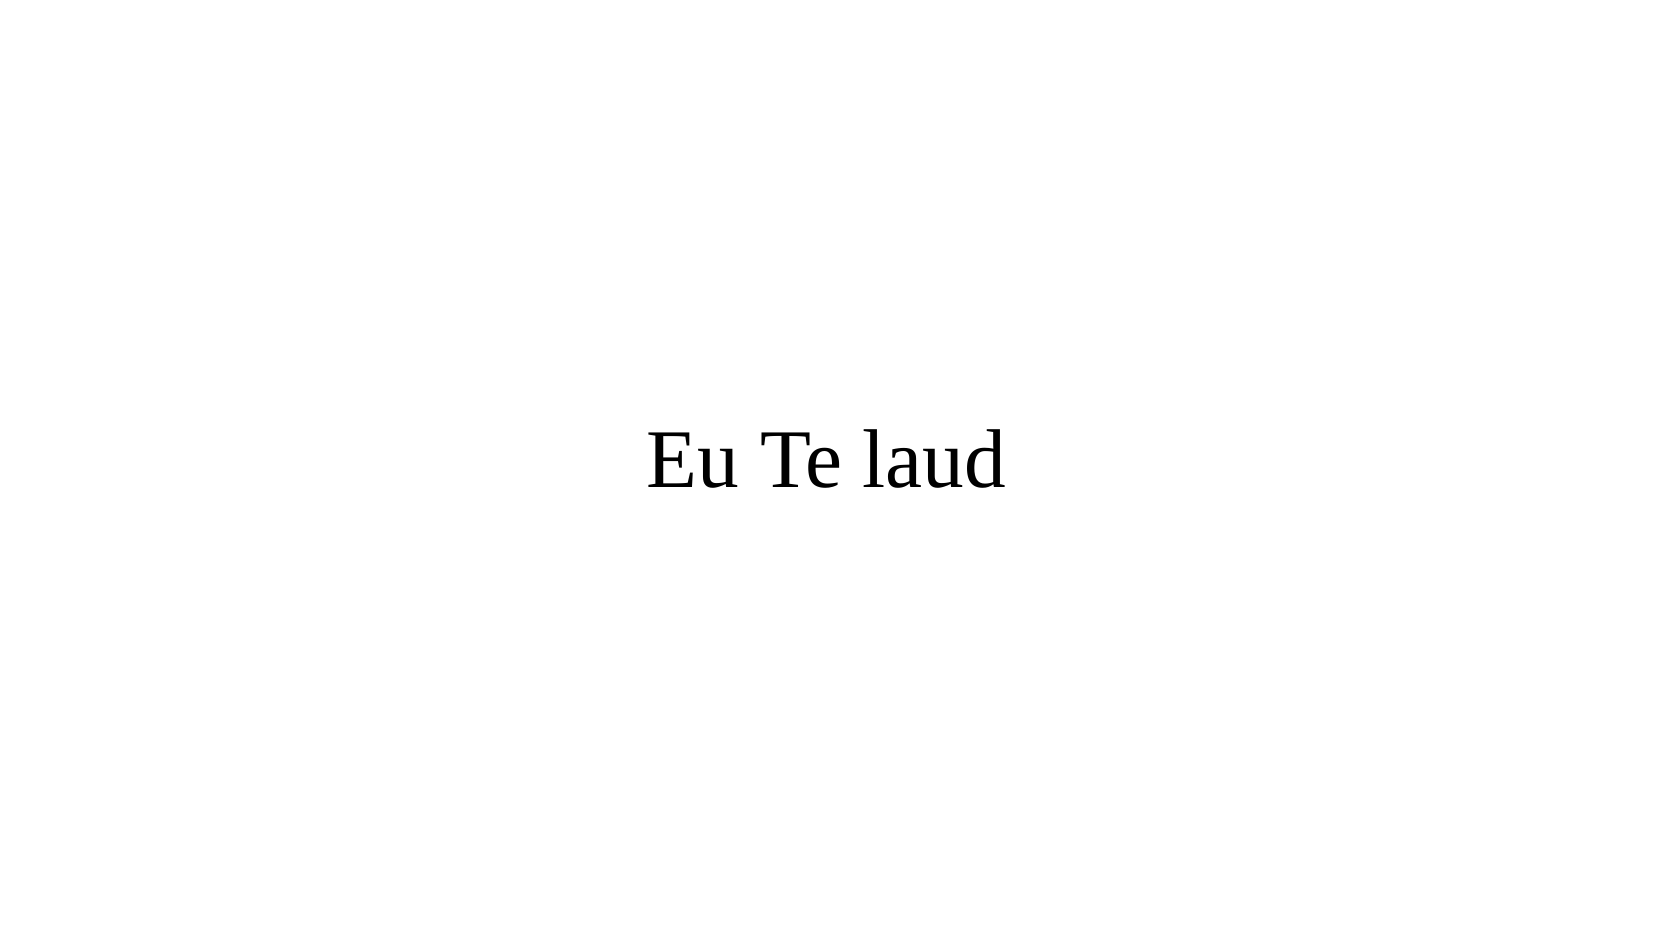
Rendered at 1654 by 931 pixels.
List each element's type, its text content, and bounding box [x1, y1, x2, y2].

subtitle Eu Te laud [0, 396, 1654, 505]
